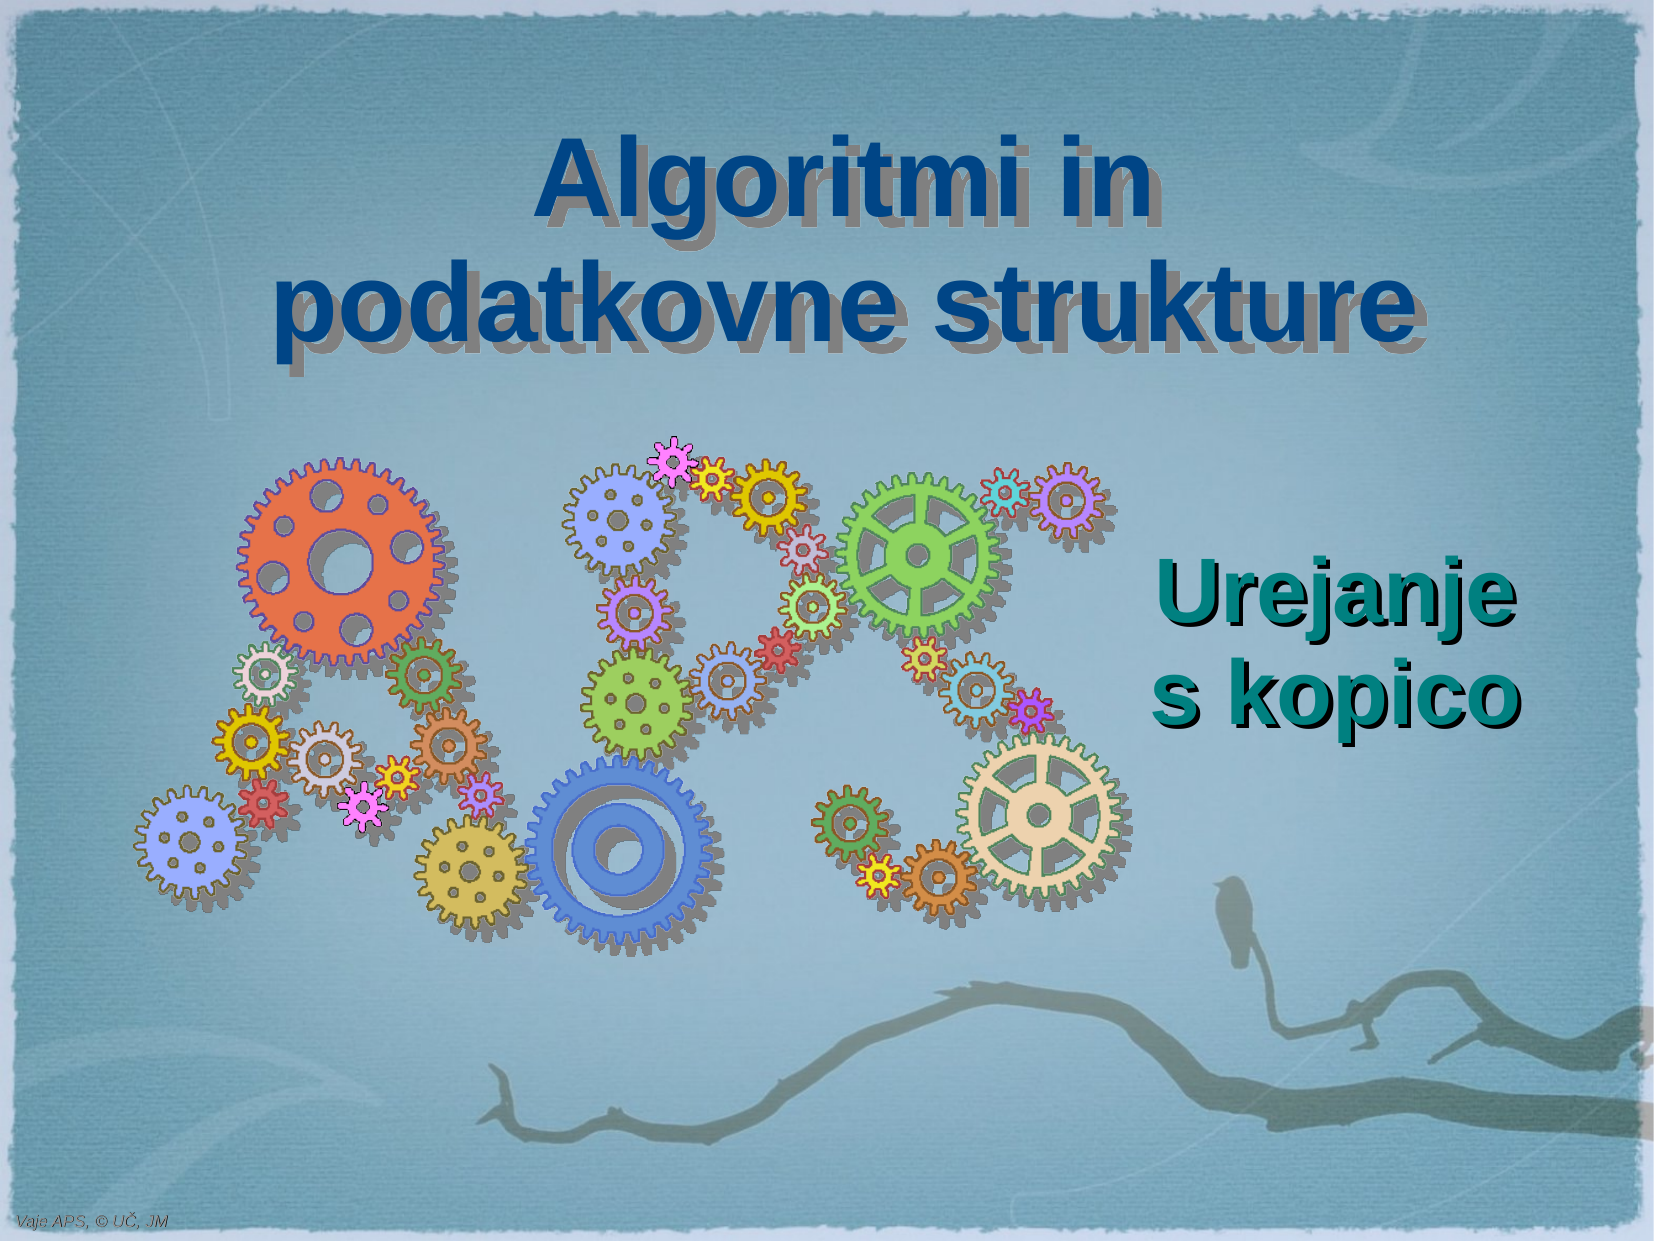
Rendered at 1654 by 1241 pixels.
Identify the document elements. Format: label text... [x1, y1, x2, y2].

picture [0, 0, 1654, 1241]
text_box Urejanje s kopico [938, 538, 1654, 745]
